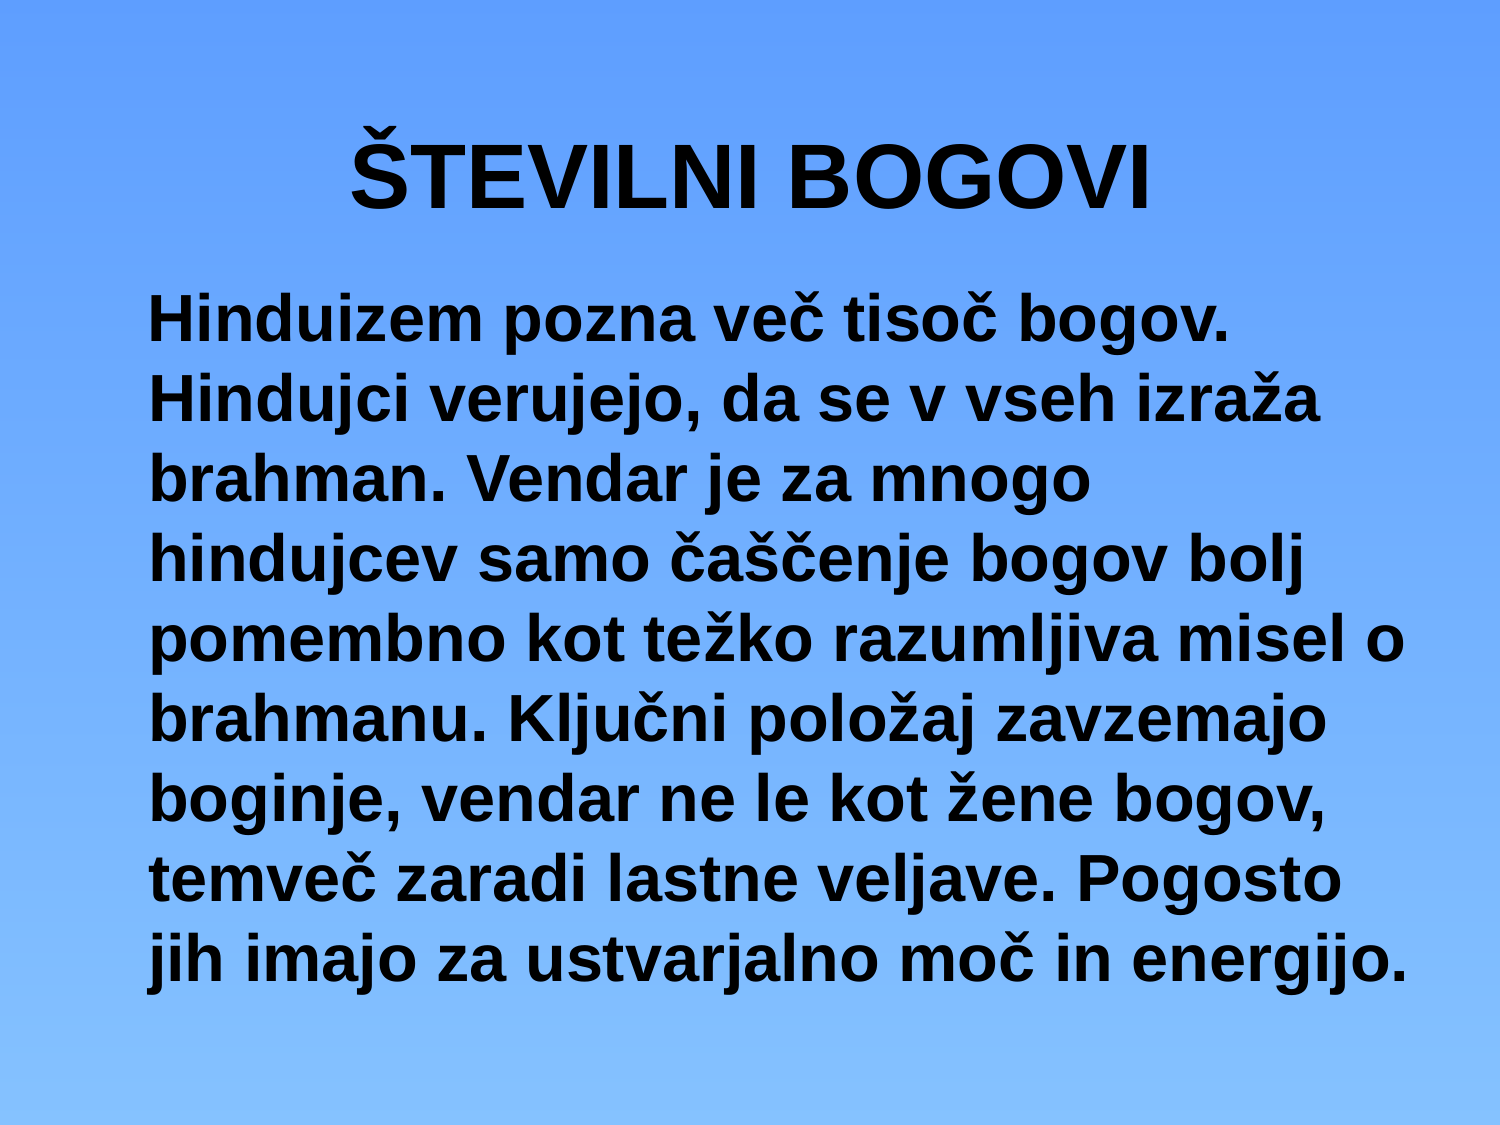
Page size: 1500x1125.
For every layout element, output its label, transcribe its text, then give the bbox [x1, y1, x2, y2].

title ŠTEVILNI BOGOVI [76, 78, 1427, 266]
list Hinduizem pozna več tisoč bogov. Hindujci verujejo, da se v vseh izraža brahman. Vendar je za mnogo hindujcev samo čaščenje bogov bolj pomembno kot težko razumljiva misel o brahmanu. Ključni položaj zavzemajo boginje, vendar ne le kot žene bogov, temveč zaradi lastne veljave. Pogosto jih imajo za ustvarjalno moč in energijo. [76, 267, 1427, 1010]
